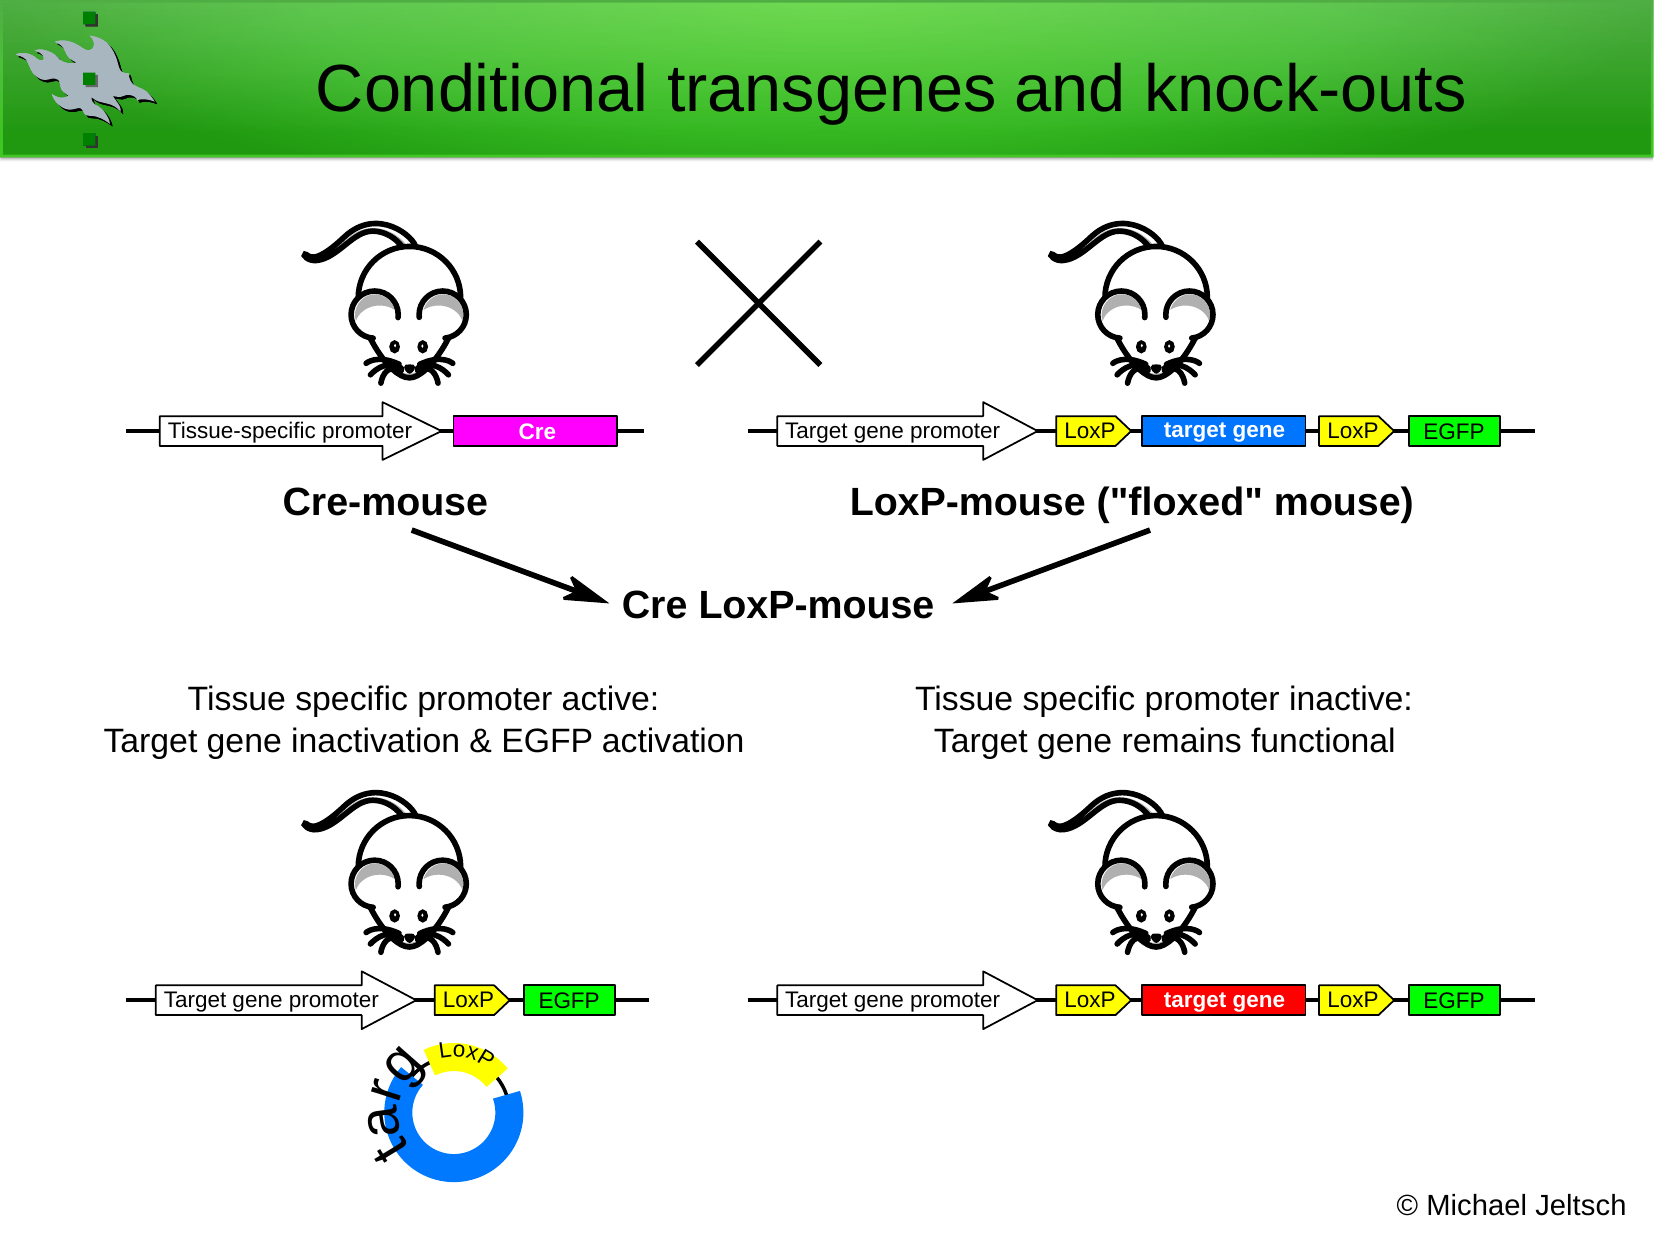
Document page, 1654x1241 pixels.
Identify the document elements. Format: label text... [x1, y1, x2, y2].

picture [88, 165, 1565, 1209]
title Conditional transgenes and knock-outs [212, 17, 1571, 160]
